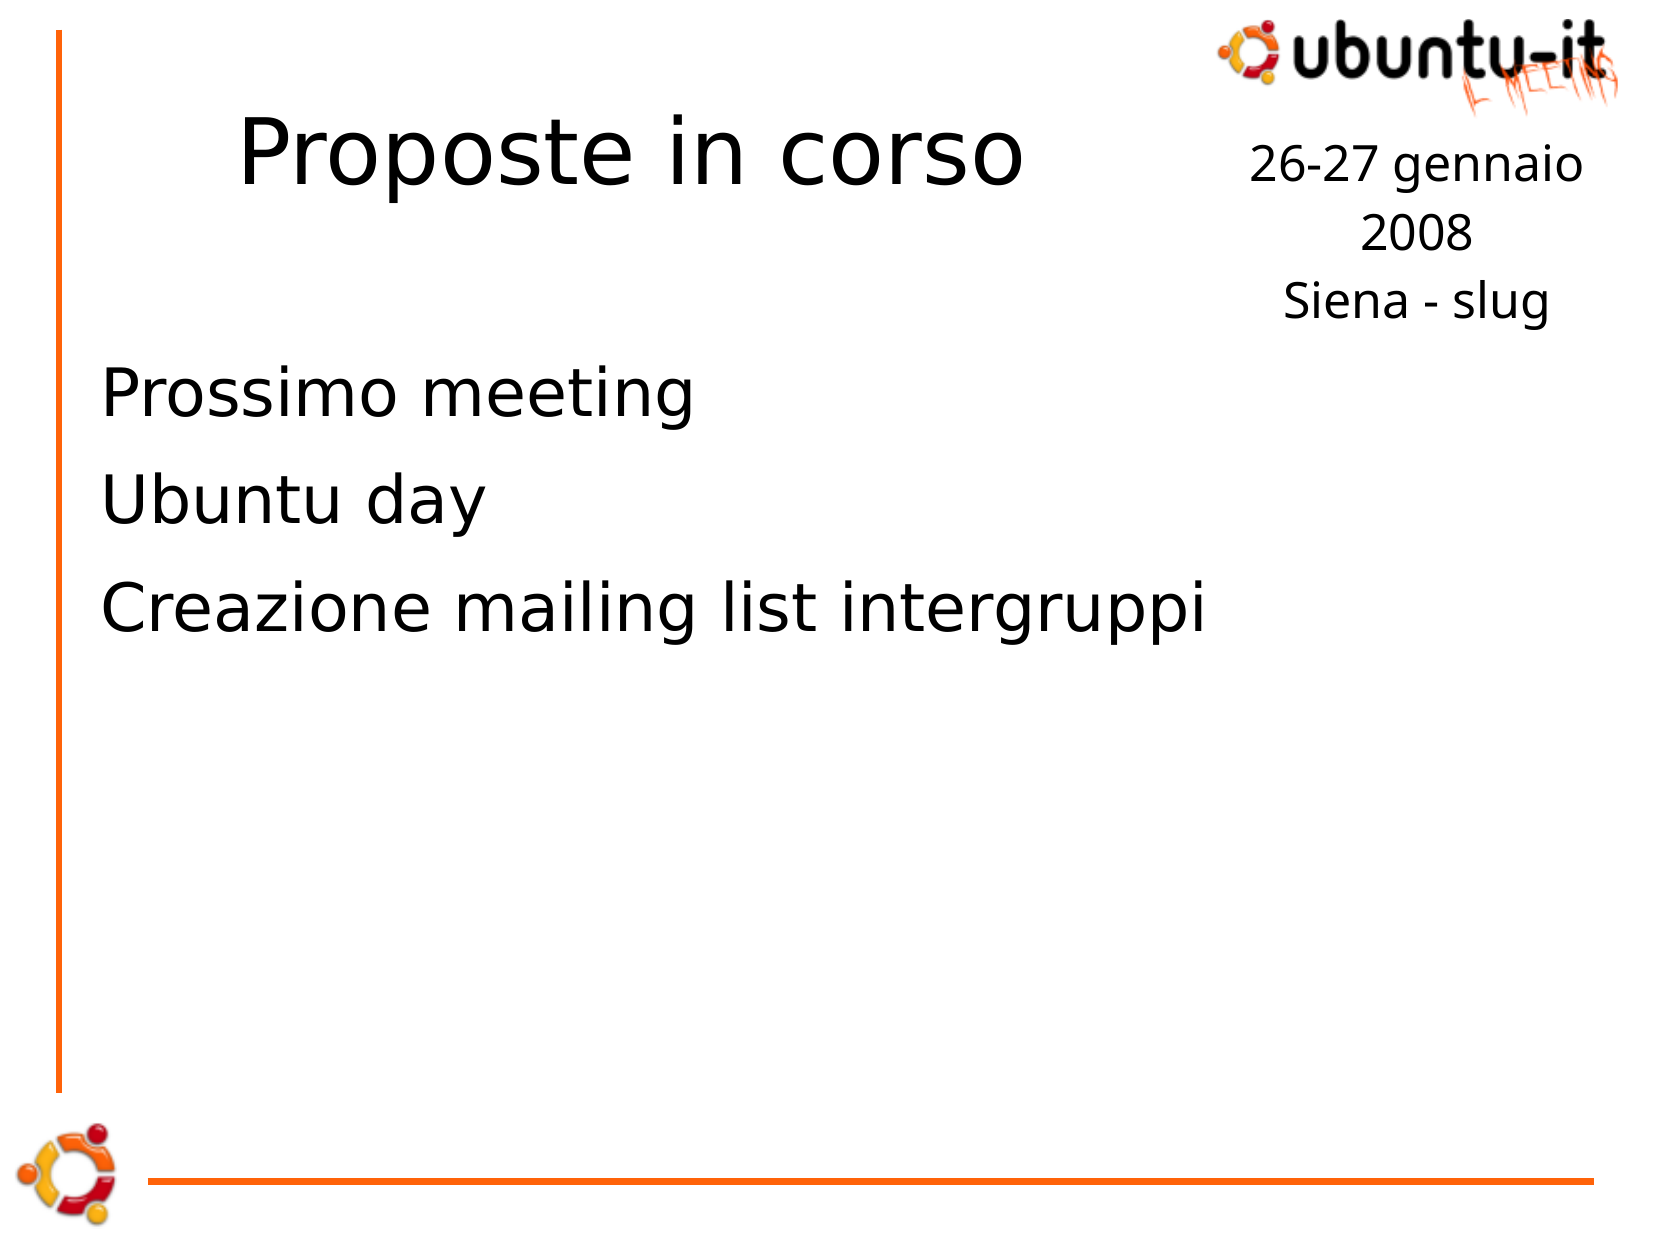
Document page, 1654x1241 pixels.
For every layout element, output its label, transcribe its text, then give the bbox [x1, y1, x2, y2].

picture [1210, 19, 1628, 119]
list Prossimo meeting Ubuntu day Creazione mailing list intergruppi [82, 354, 1571, 1094]
title Proposte in corso [82, 56, 1182, 250]
picture [14, 1122, 119, 1229]
